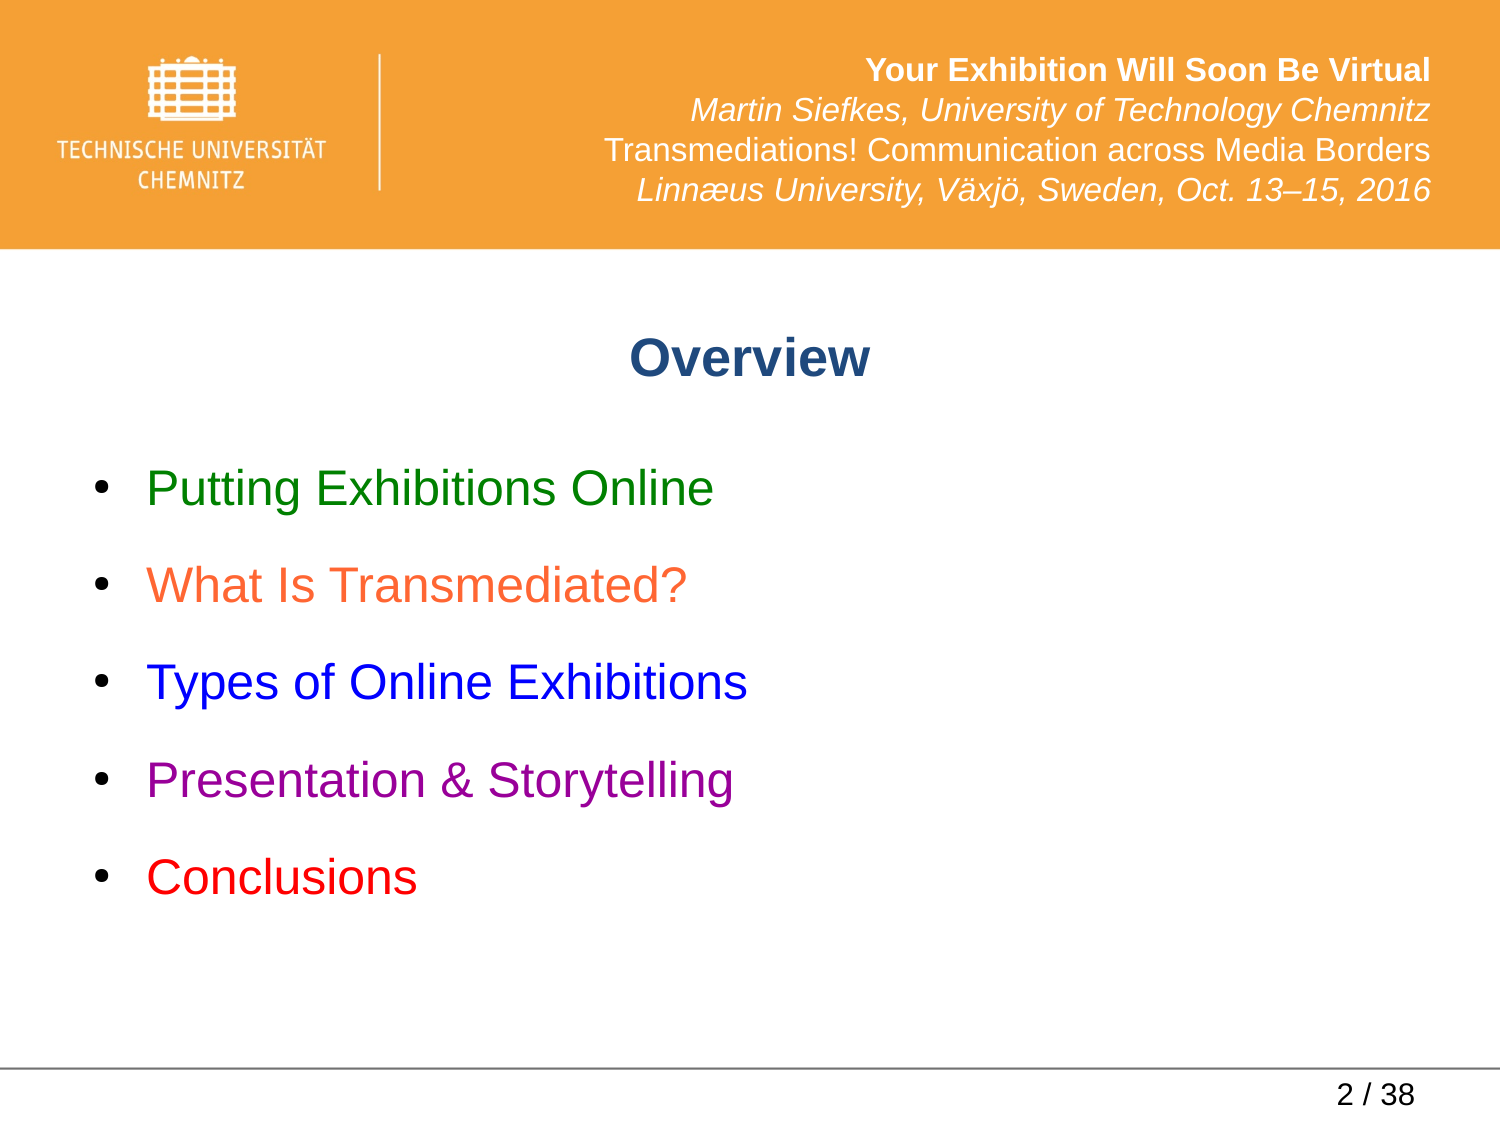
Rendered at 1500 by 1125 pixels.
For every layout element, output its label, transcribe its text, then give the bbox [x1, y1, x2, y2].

list Putting Exhibitions Online What Is Transmediated? Types of Online Exhibitions Presentation & Storytelling Conclusions [75, 460, 1426, 969]
picture [0, 0, 1500, 1125]
text_box Overview [59, 314, 1441, 449]
list [419, 45, 774, 197]
text_box <Nummer> / 38 [1220, 1069, 1500, 1120]
